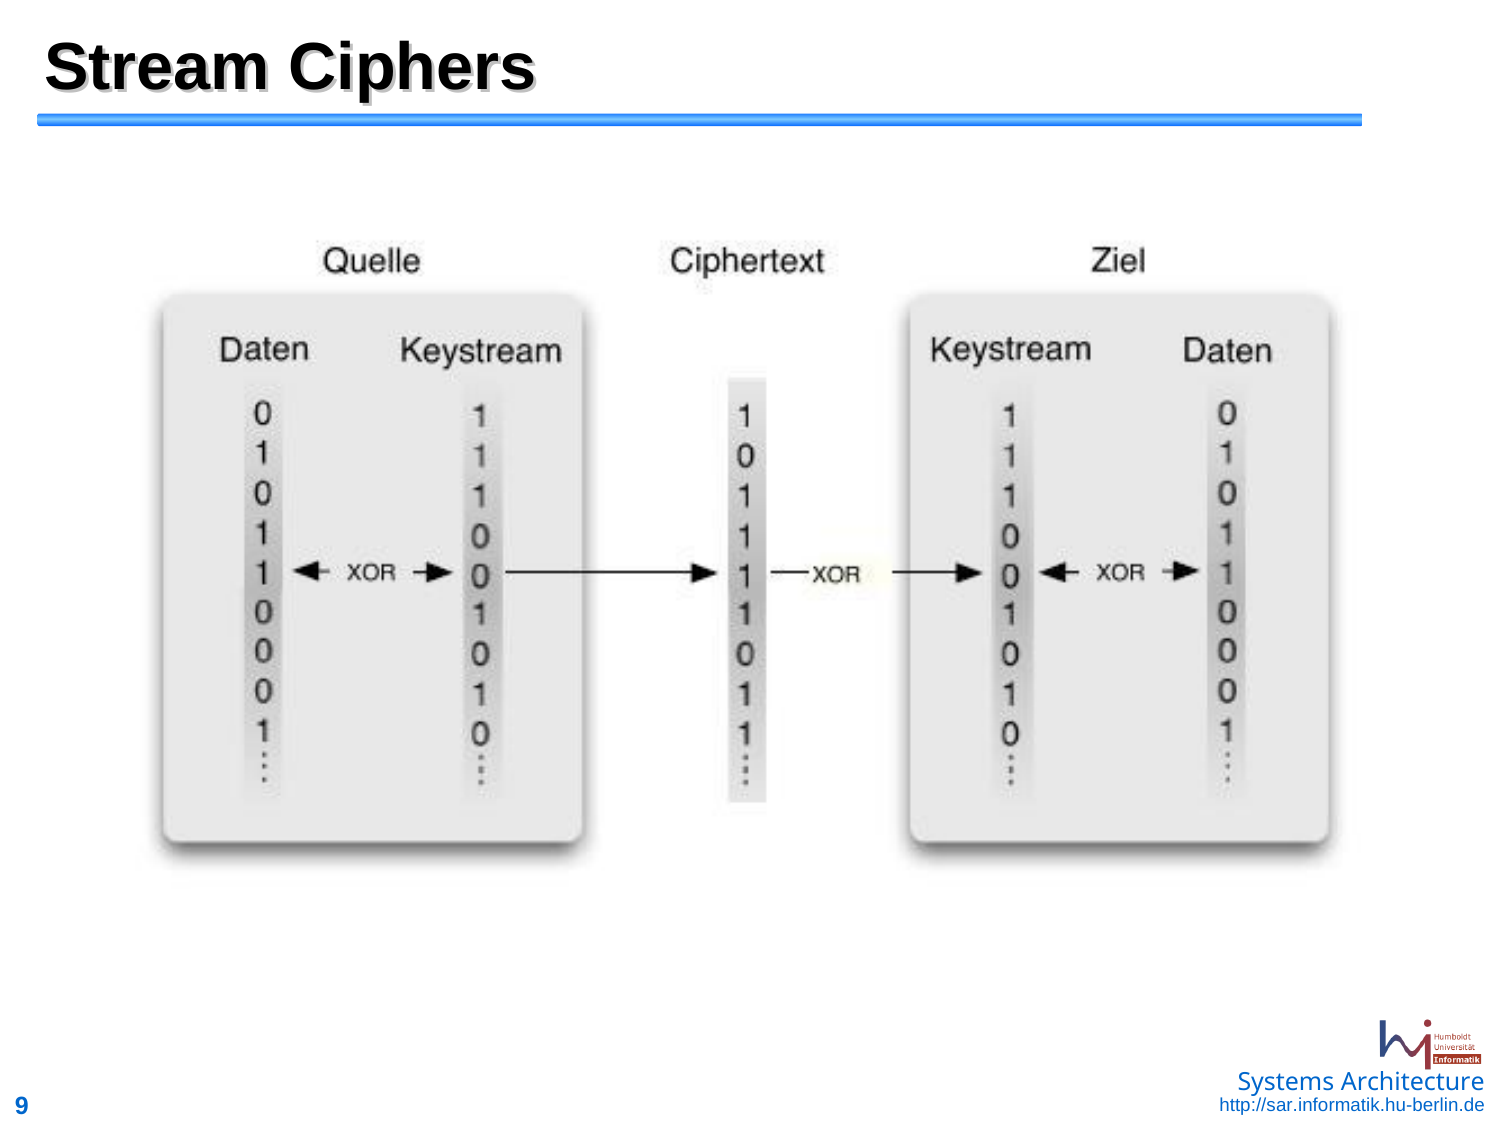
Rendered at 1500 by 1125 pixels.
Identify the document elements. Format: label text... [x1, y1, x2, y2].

title Stream Ciphers [29, 20, 1500, 114]
picture [101, 205, 1399, 920]
picture [1376, 1016, 1483, 1071]
